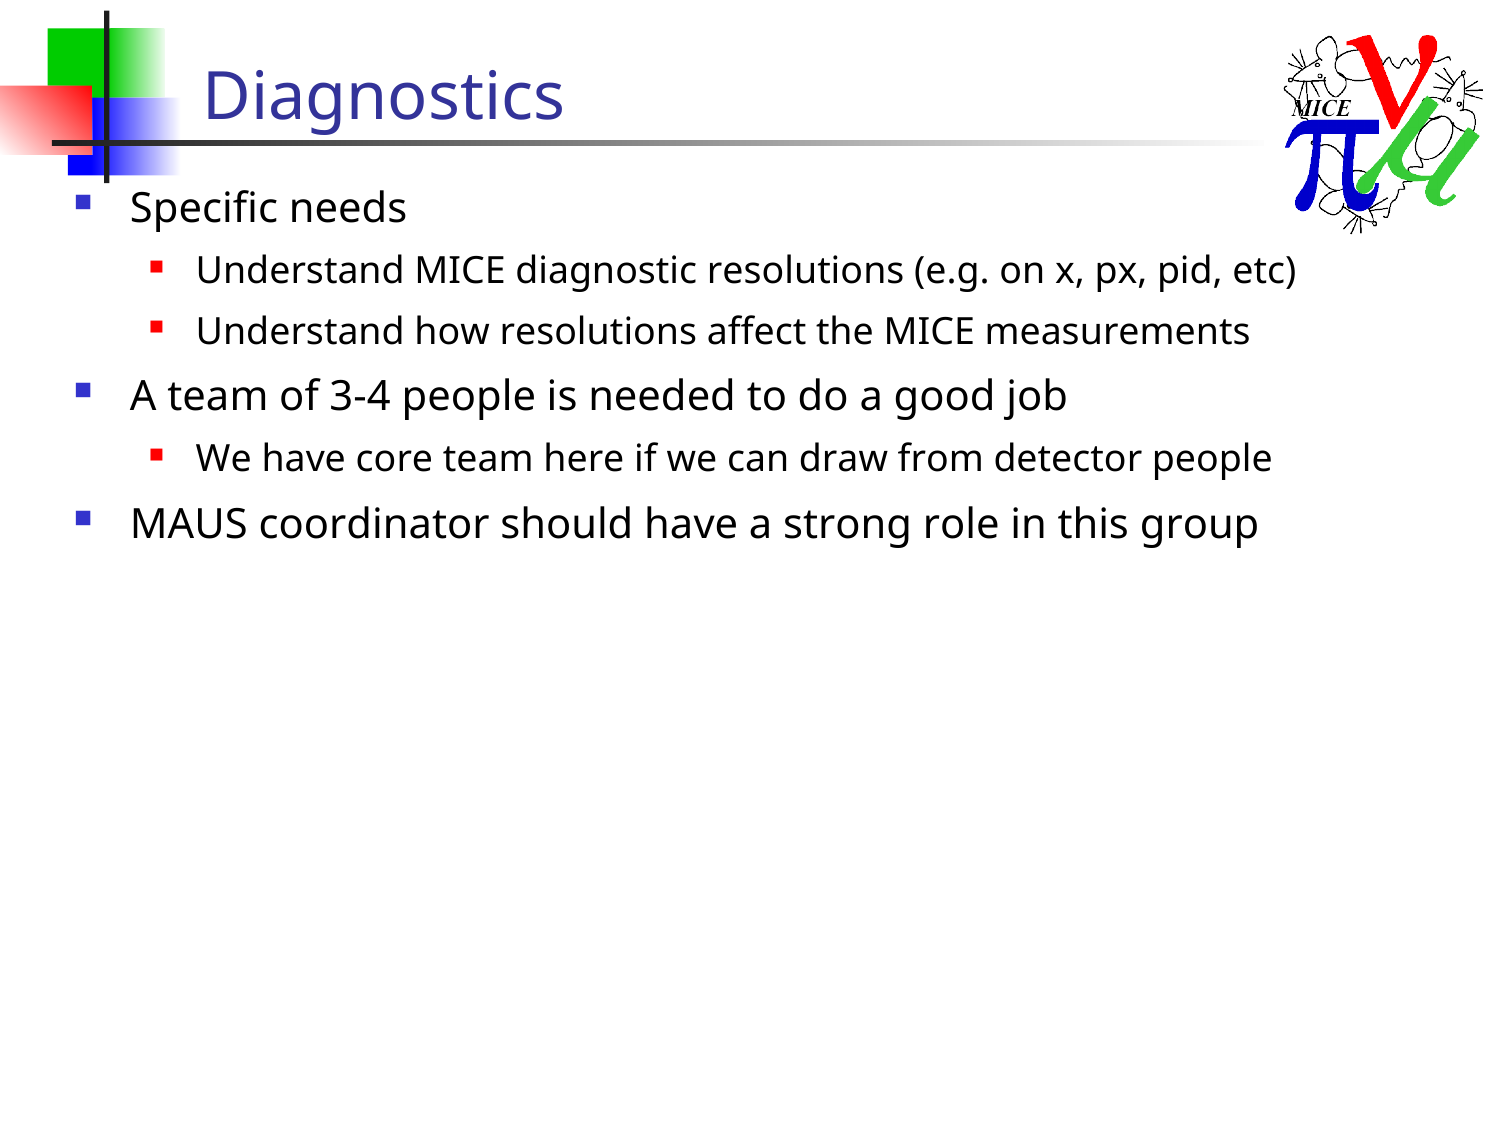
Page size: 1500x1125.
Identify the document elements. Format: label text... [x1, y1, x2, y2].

list Specific needs Understand MICE diagnostic resolutions (e.g. on x, px, pid, etc) Understand how resolutions affect the MICE measurements A team of 3-4 people is needed to do a good job We have core team here if we can draw from detector people MAUS coordinator should have a strong role in this group [59, 169, 1402, 558]
picture [1264, 5, 1500, 251]
title Diagnostics [187, 0, 1466, 147]
